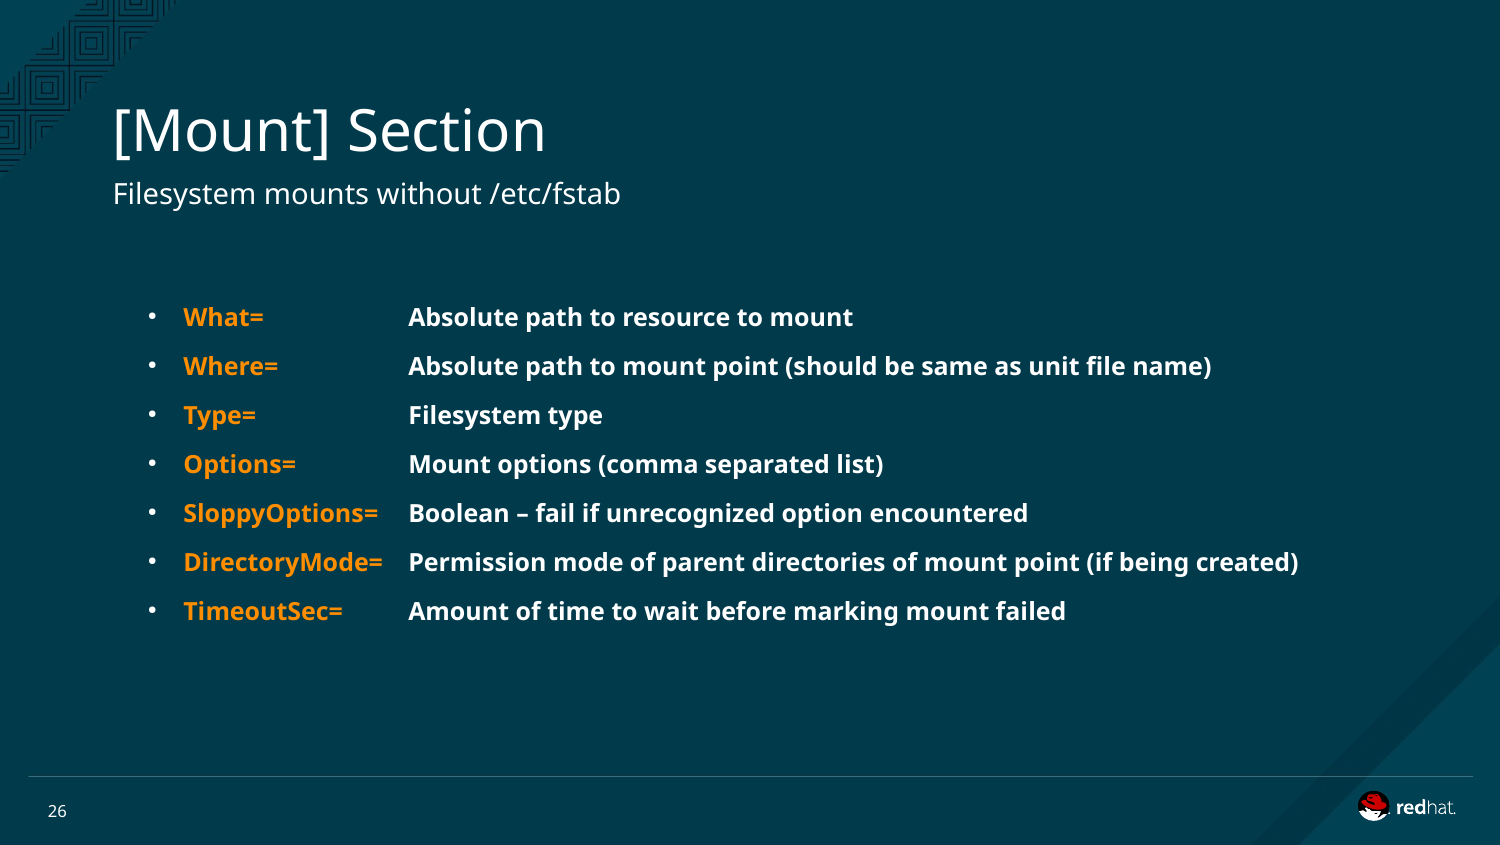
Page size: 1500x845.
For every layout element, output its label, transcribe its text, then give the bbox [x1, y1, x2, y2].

picture [99, 38, 103, 49]
title [Mount] Section [112, 0, 1388, 169]
text_box What= Absolute path to resource to mount Where= Absolute path to mount point (should be same as unit file name) Type= Filesystem type Options= Mount options (comma separated list) SloppyOptions= Boolean – fail if unrecognized option encountered DirectoryMode= Permission mode of parent directories of mount point (if being created) TimeoutSec= Amount of time to wait before marking mount failed [112, 300, 1240, 708]
subtitle Filesystem mounts without /etc/fstab [112, 173, 1388, 237]
